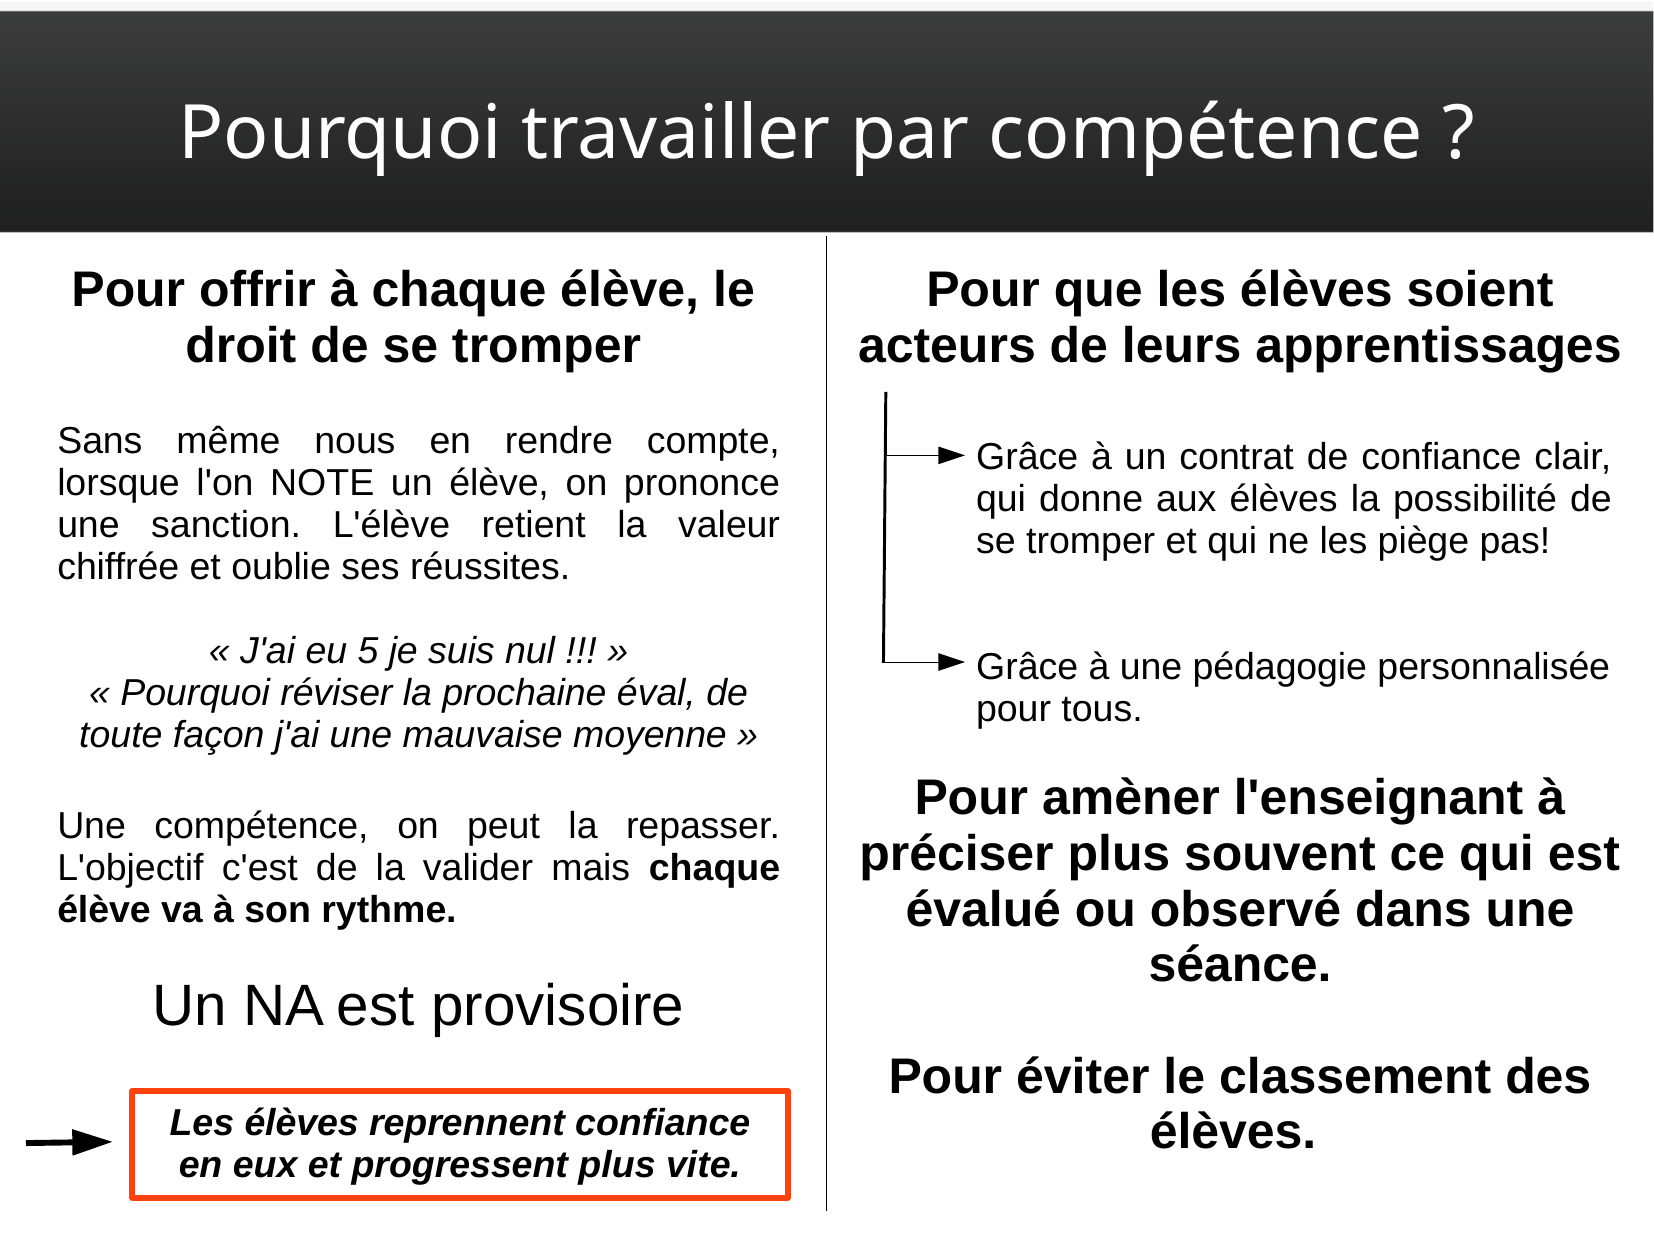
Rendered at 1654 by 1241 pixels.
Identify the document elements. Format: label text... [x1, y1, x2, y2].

text_box Grâce à un contrat de confiance clair, qui donne aux élèves la possibilité de se tromper et qui ne les piège pas! Grâce à une pédagogie personnalisée pour tous. [961, 428, 1627, 738]
text_box Pour amèner l'enseignant à préciser plus souvent ce qui est évalué ou observé dans une séance. Pour éviter le classement des élèves. [826, 761, 1654, 1176]
text_box Les élèves reprennent confiance en eux et progressent plus vite. [132, 1090, 788, 1198]
picture [0, 175, 1654, 245]
picture [0, 2, 1654, 70]
text_box Pourquoi travailler par compétence ? [0, 70, 1654, 175]
text_box Une compétence, on peut la repasser. L'objectif c'est de la valider mais chaque élève va à son rythme. Un NA est provisoire [42, 797, 795, 1049]
text_box Pour offrir à chaque élève, le droit de se tromper [0, 253, 826, 383]
text_box Pour que les élèves soient acteurs de leurs apprentissages [826, 253, 1654, 383]
text_box Sans même nous en rendre compte, lorsque l'on NOTE un élève, on prononce une sanction. L'élève retient la valeur chiffrée et oublie ses réussites. « J'ai eu 5 je suis nul !!! » « Pourquoi réviser la prochaine éval, de toute façon j'ai une mauvaise moyenne » [42, 411, 795, 763]
